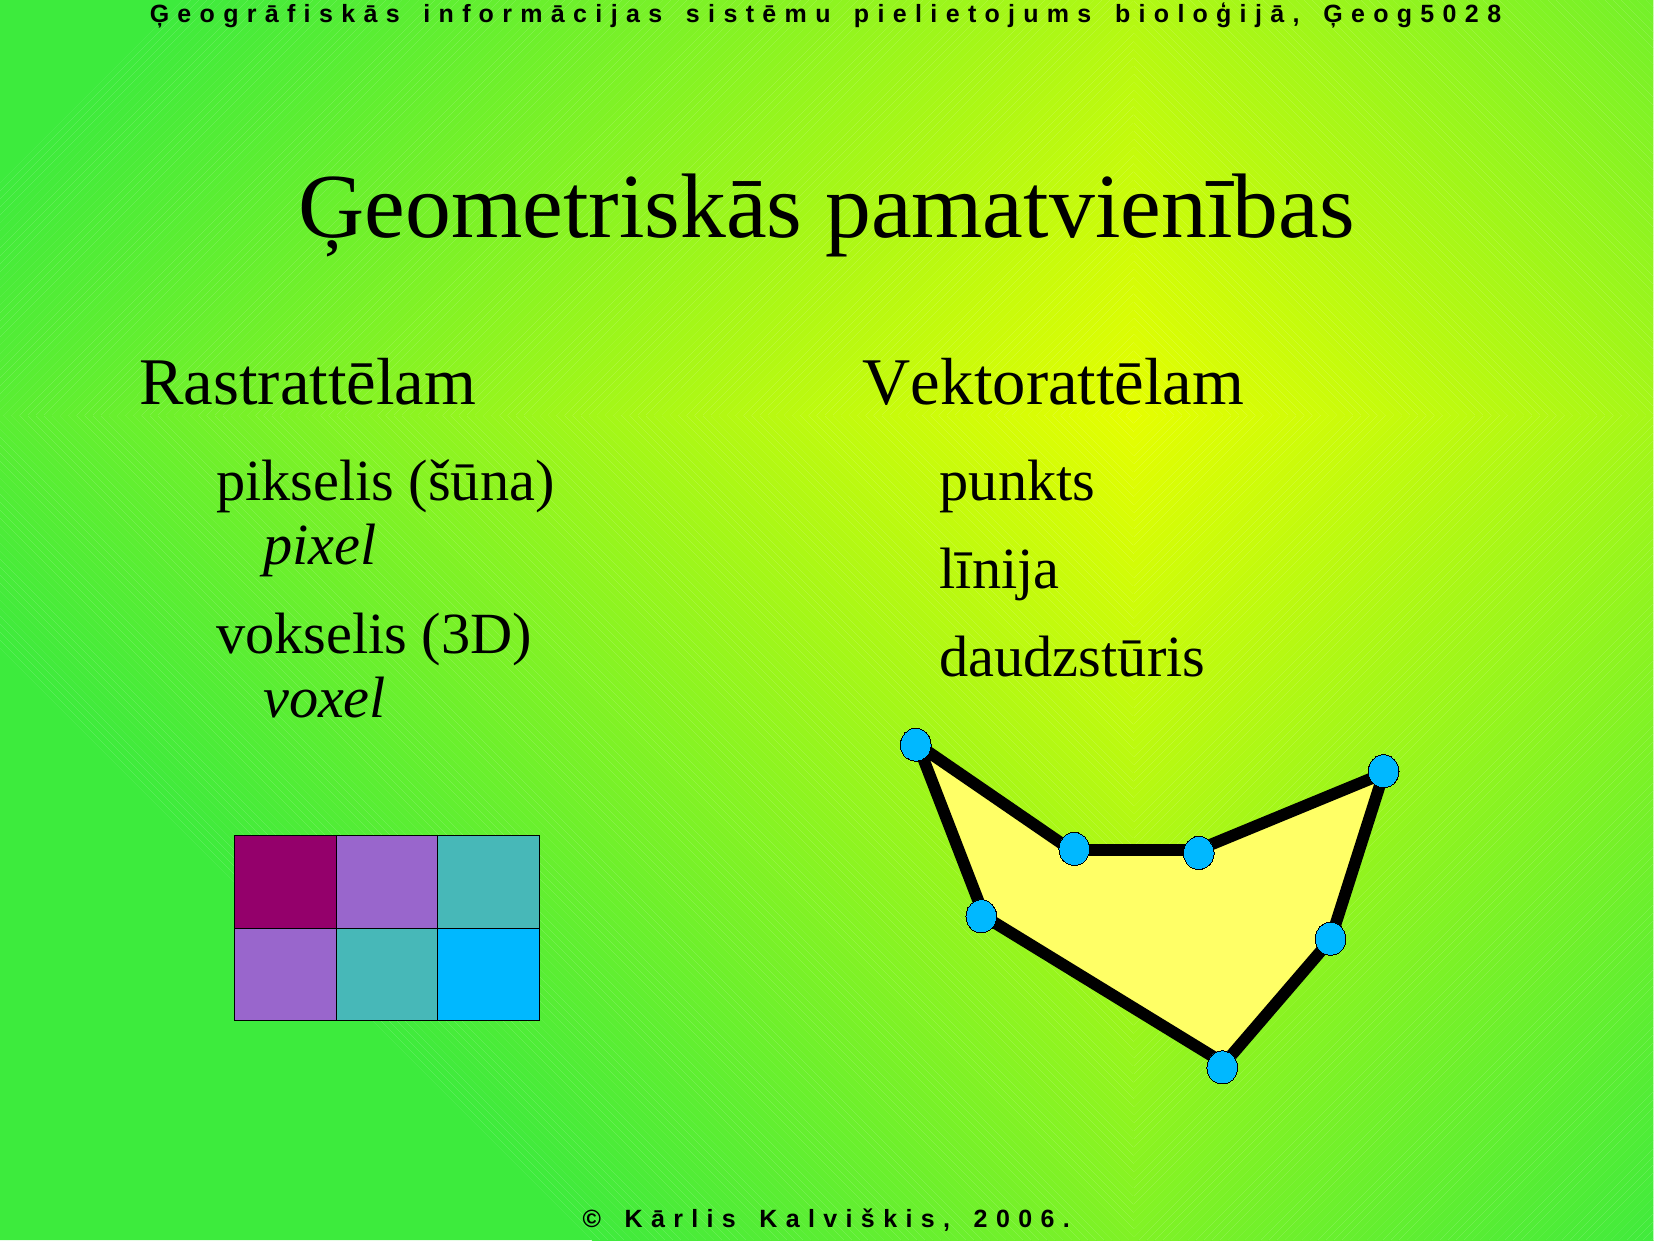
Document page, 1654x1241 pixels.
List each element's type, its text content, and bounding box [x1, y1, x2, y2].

list Rastrattēlam pikselis (šūna) pixel vokselis (3D) voxel [121, 344, 811, 1127]
text_box [234, 835, 540, 1021]
list Vektorattēlam punkts līnija daudzstūris [845, 344, 1535, 1127]
title Ģeometriskās pamatvienības [121, 102, 1534, 311]
text_box [900, 728, 1400, 1084]
